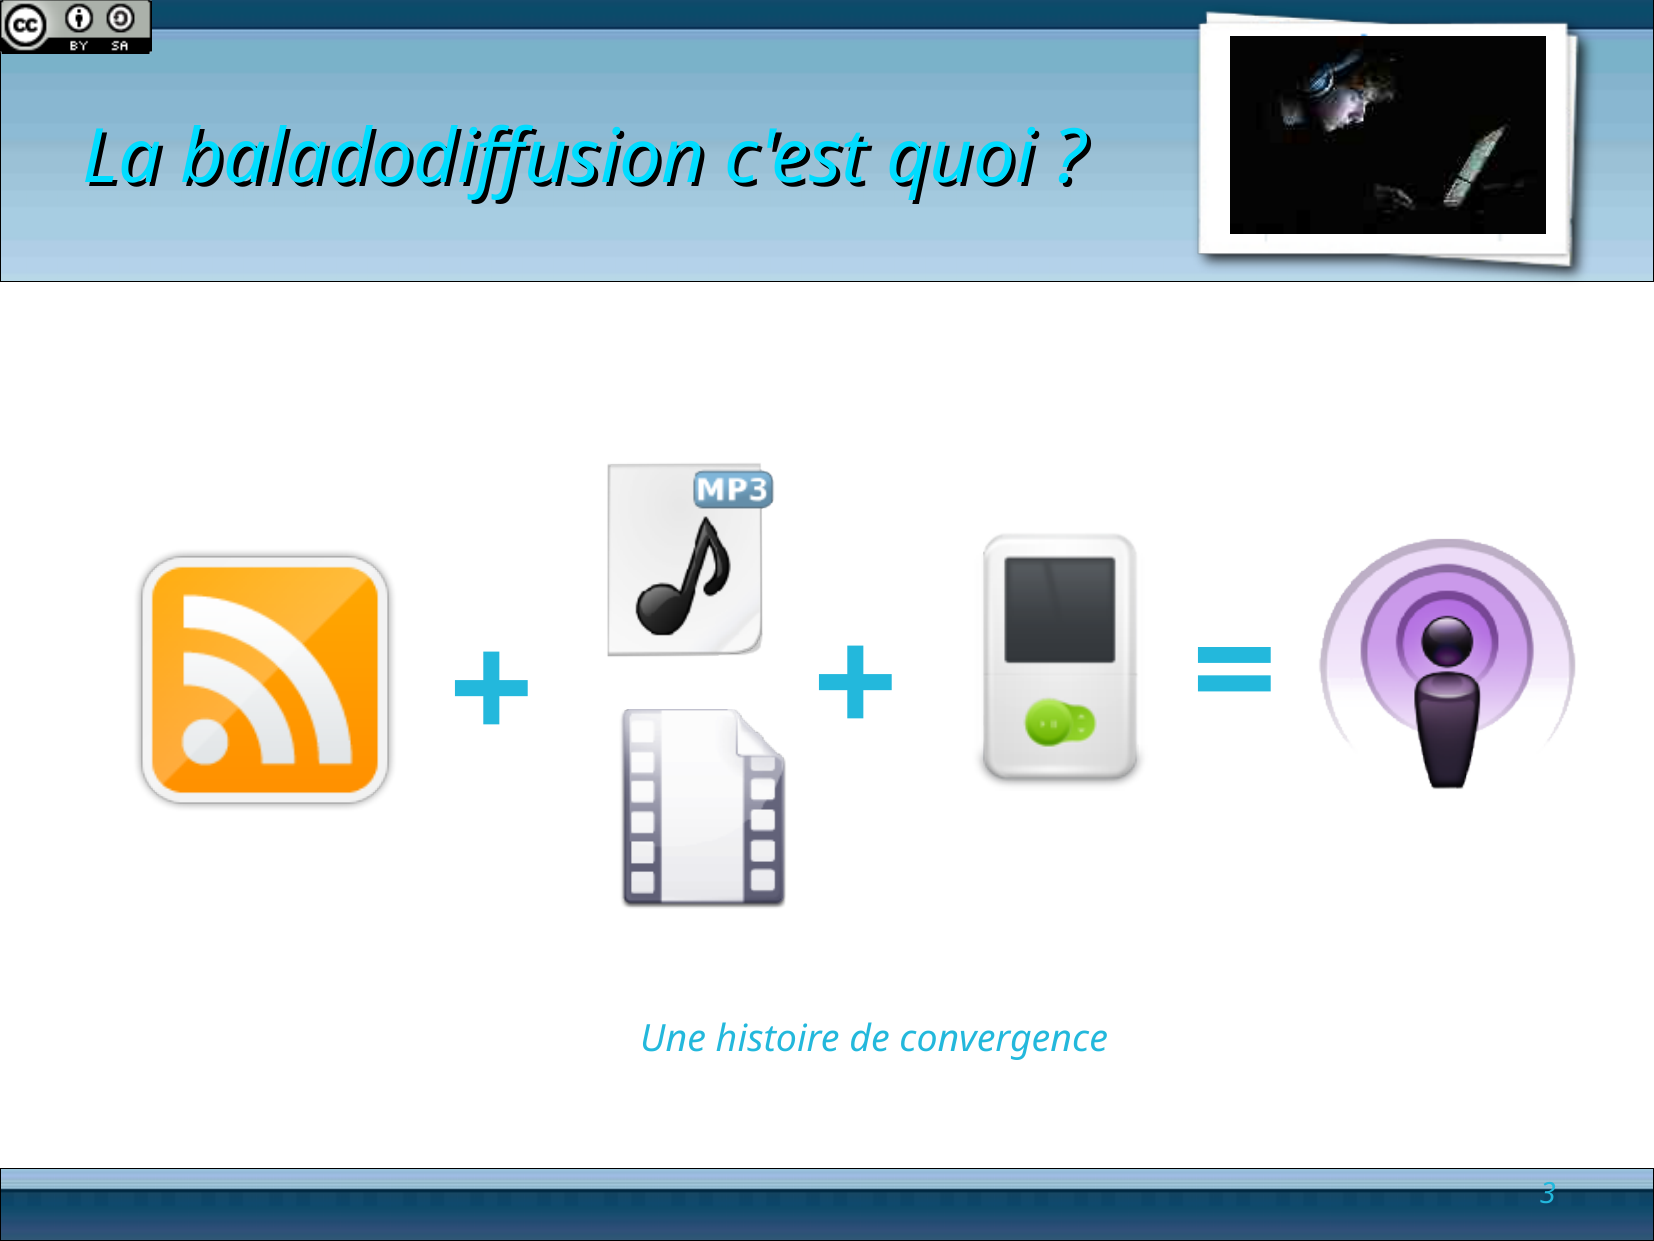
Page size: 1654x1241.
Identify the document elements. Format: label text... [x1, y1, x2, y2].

picture [608, 709, 809, 910]
text_box + [796, 567, 981, 788]
text_box Une histoire de convergence [449, 1003, 1300, 1069]
picture [584, 458, 785, 659]
text_box + [432, 573, 617, 794]
text_box = [1175, 554, 1360, 775]
title La baladodiffusion c'est quoi ? [82, 49, 1188, 257]
picture [132, 547, 399, 814]
picture [1304, 524, 1591, 811]
picture [0, 0, 1653, 292]
picture [1, 1169, 1653, 1240]
picture [928, 523, 1195, 791]
